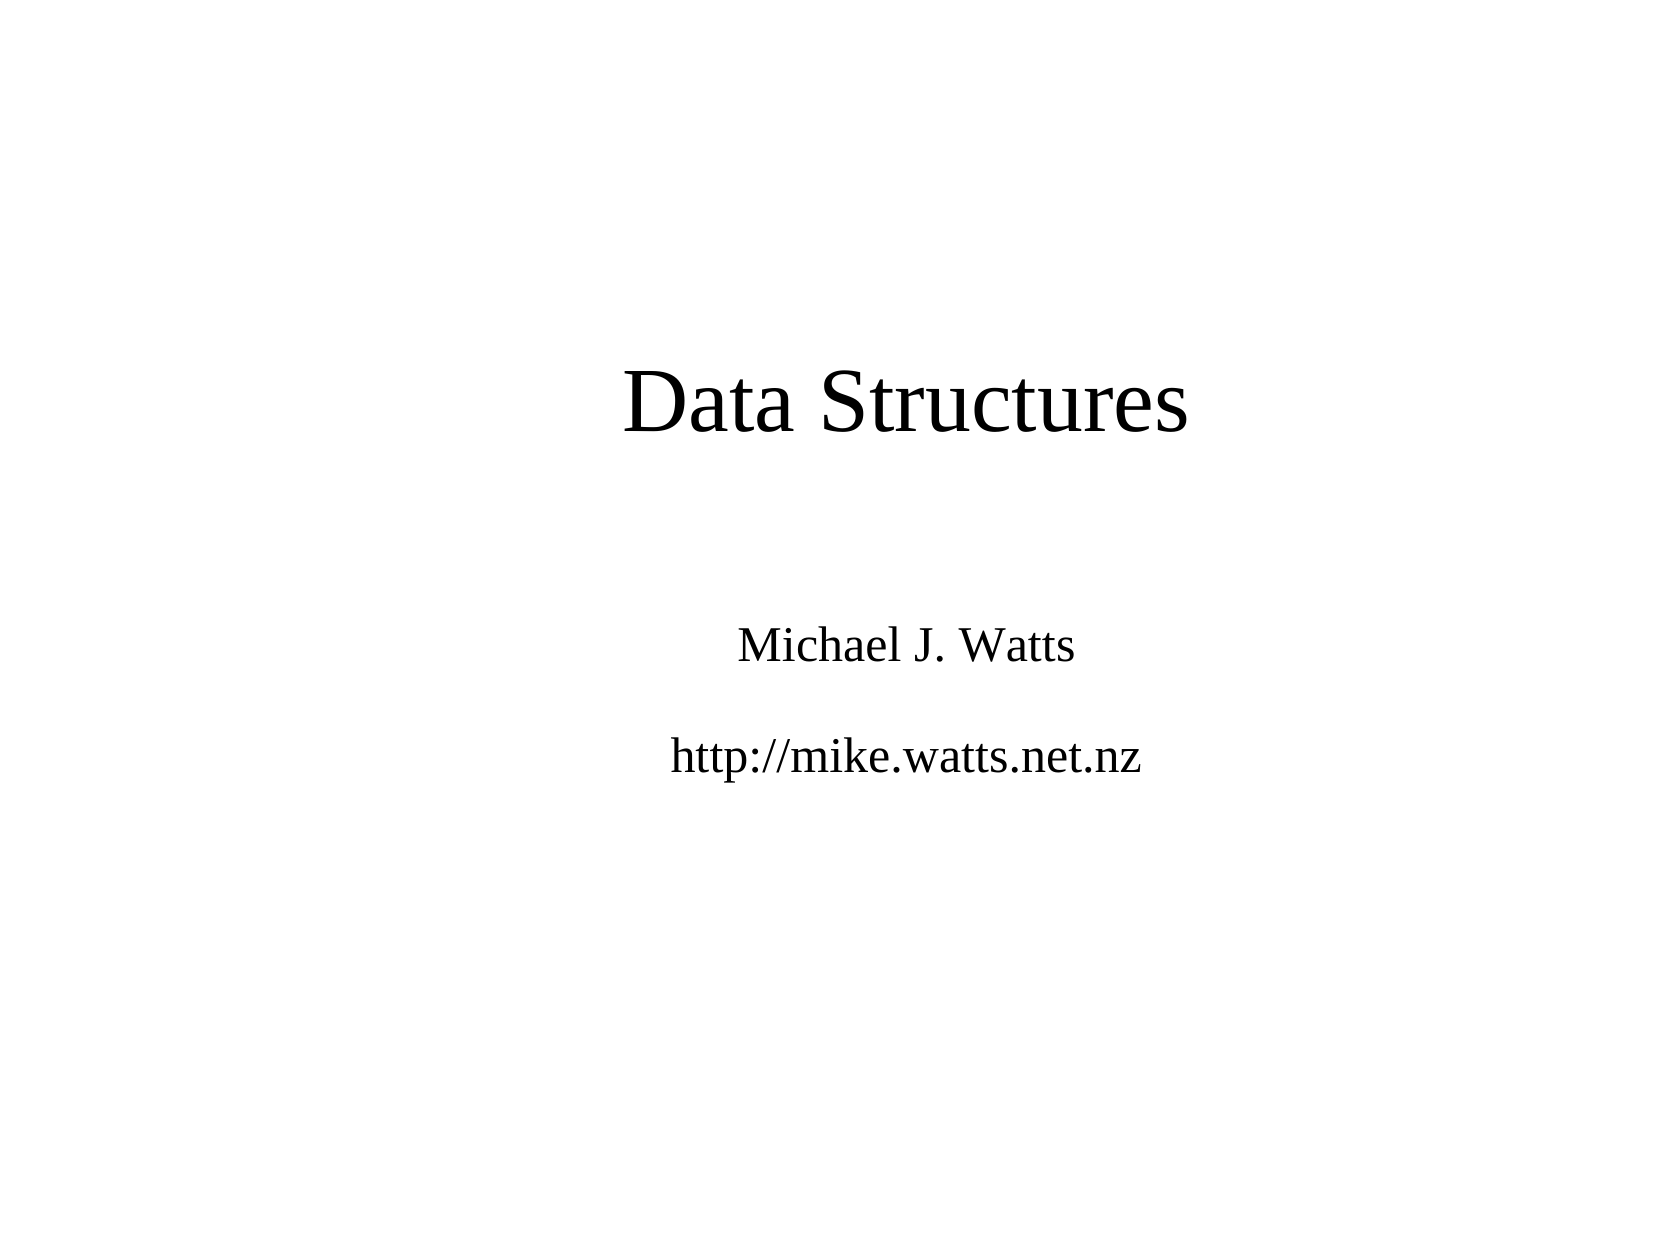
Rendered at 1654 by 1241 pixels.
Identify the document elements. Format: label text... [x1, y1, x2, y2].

text_box Data Structures Michael J. Watts http://mike.watts.net.nz [380, 349, 1433, 913]
